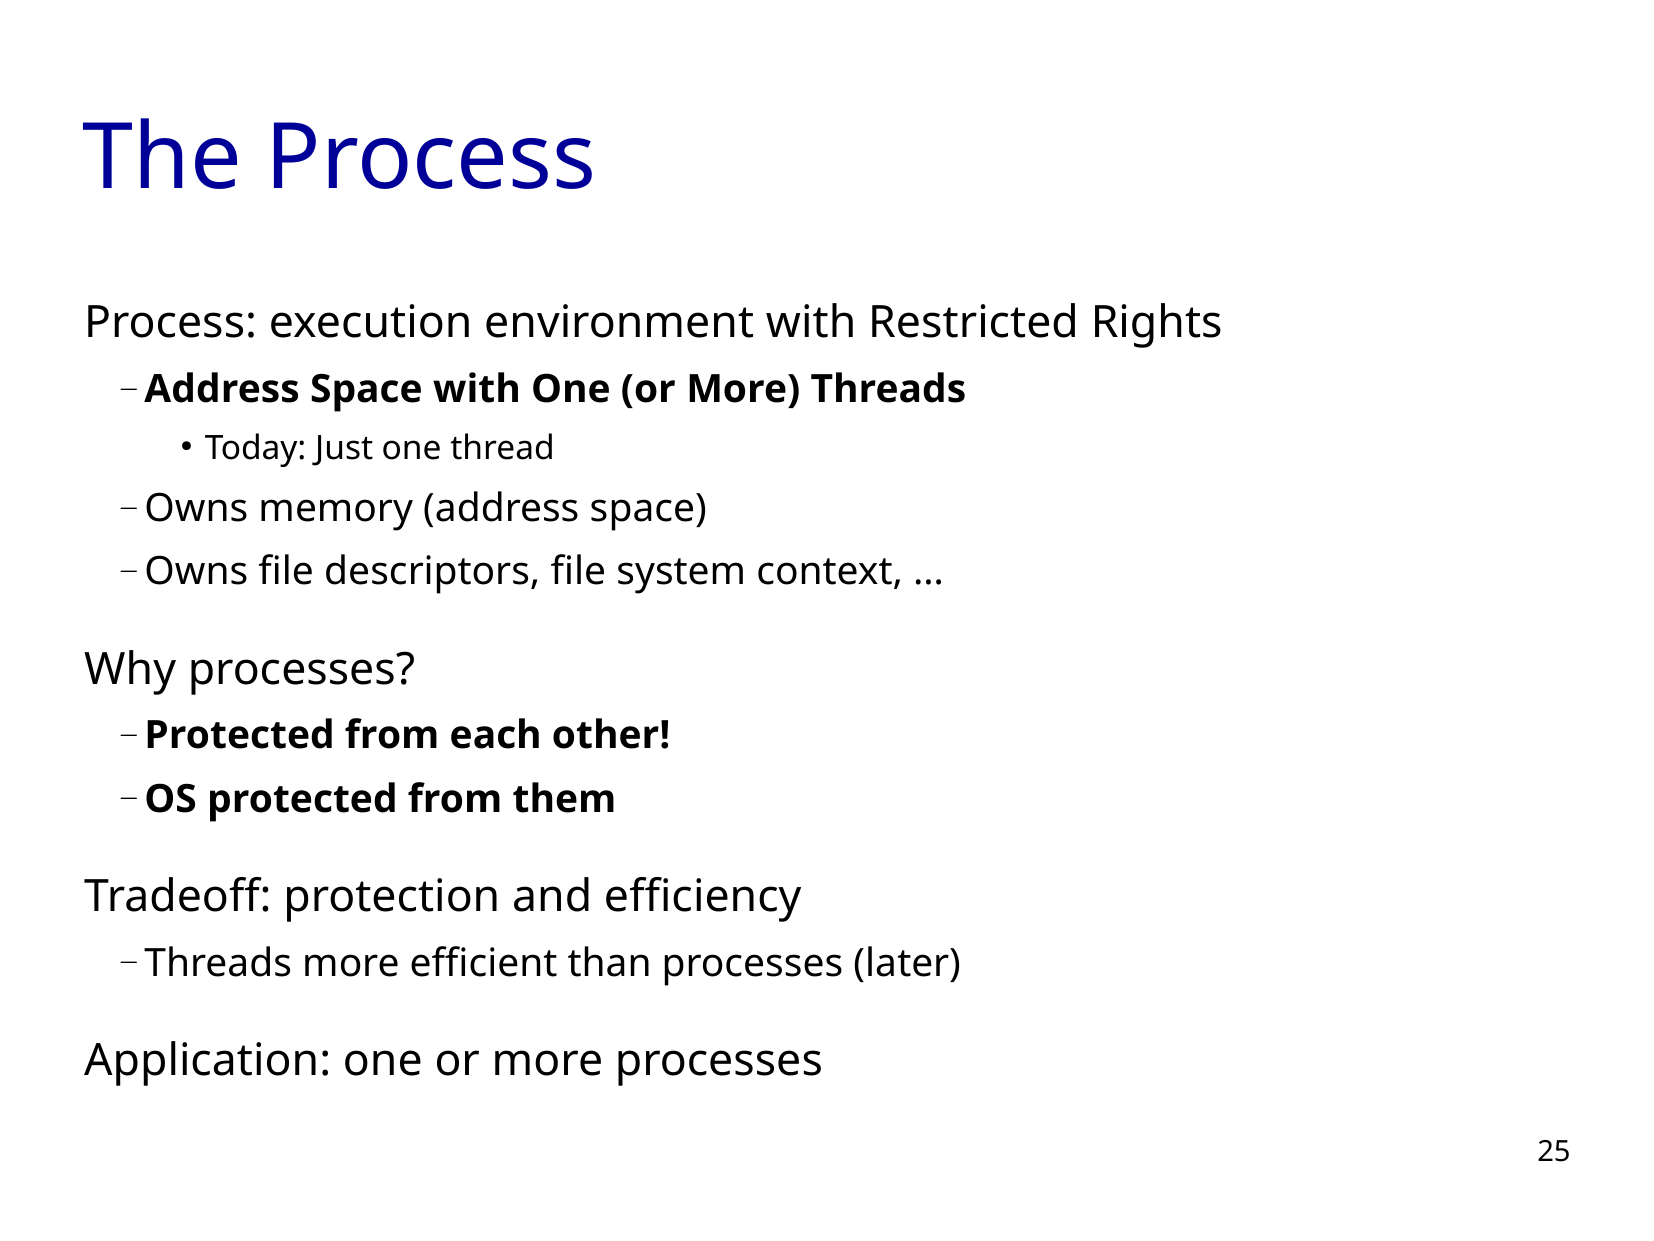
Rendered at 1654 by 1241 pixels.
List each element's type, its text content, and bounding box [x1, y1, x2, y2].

list Process: execution environment with Restricted Rights Address Space with One (or More) Threads Today: Just one thread Owns memory (address space) Owns file descriptors, file system context, … Why processes? Protected from each other! OS protected from them Tradeoff: protection and efficiency Threads more efficient than processes (later) Application: one or more processes [60, 290, 1571, 1096]
title The Process [82, 49, 1571, 257]
